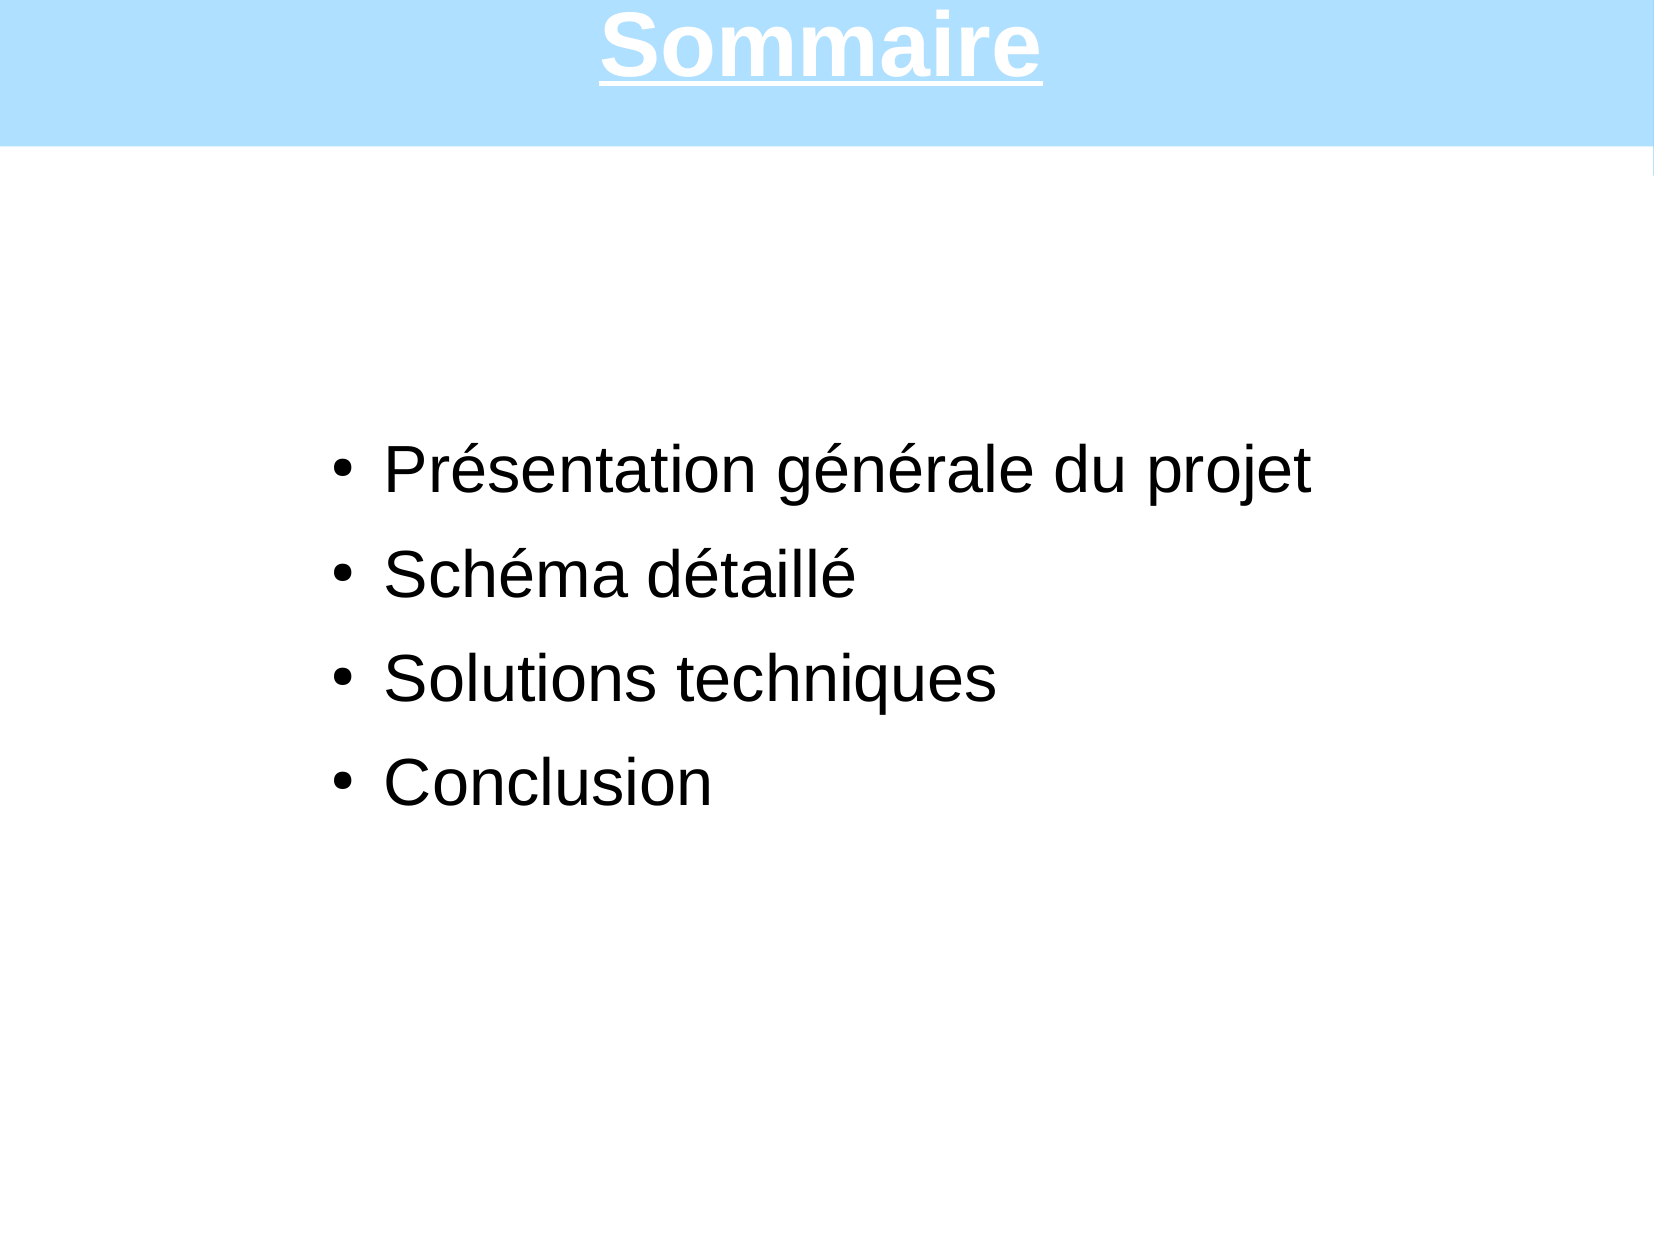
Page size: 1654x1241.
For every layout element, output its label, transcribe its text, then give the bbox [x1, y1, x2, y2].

picture [0, 0, 1654, 1241]
list Présentation générale du projet Schéma détaillé Solutions techniques Conclusion [313, 432, 1654, 1152]
title Sommaire [76, 0, 1565, 148]
